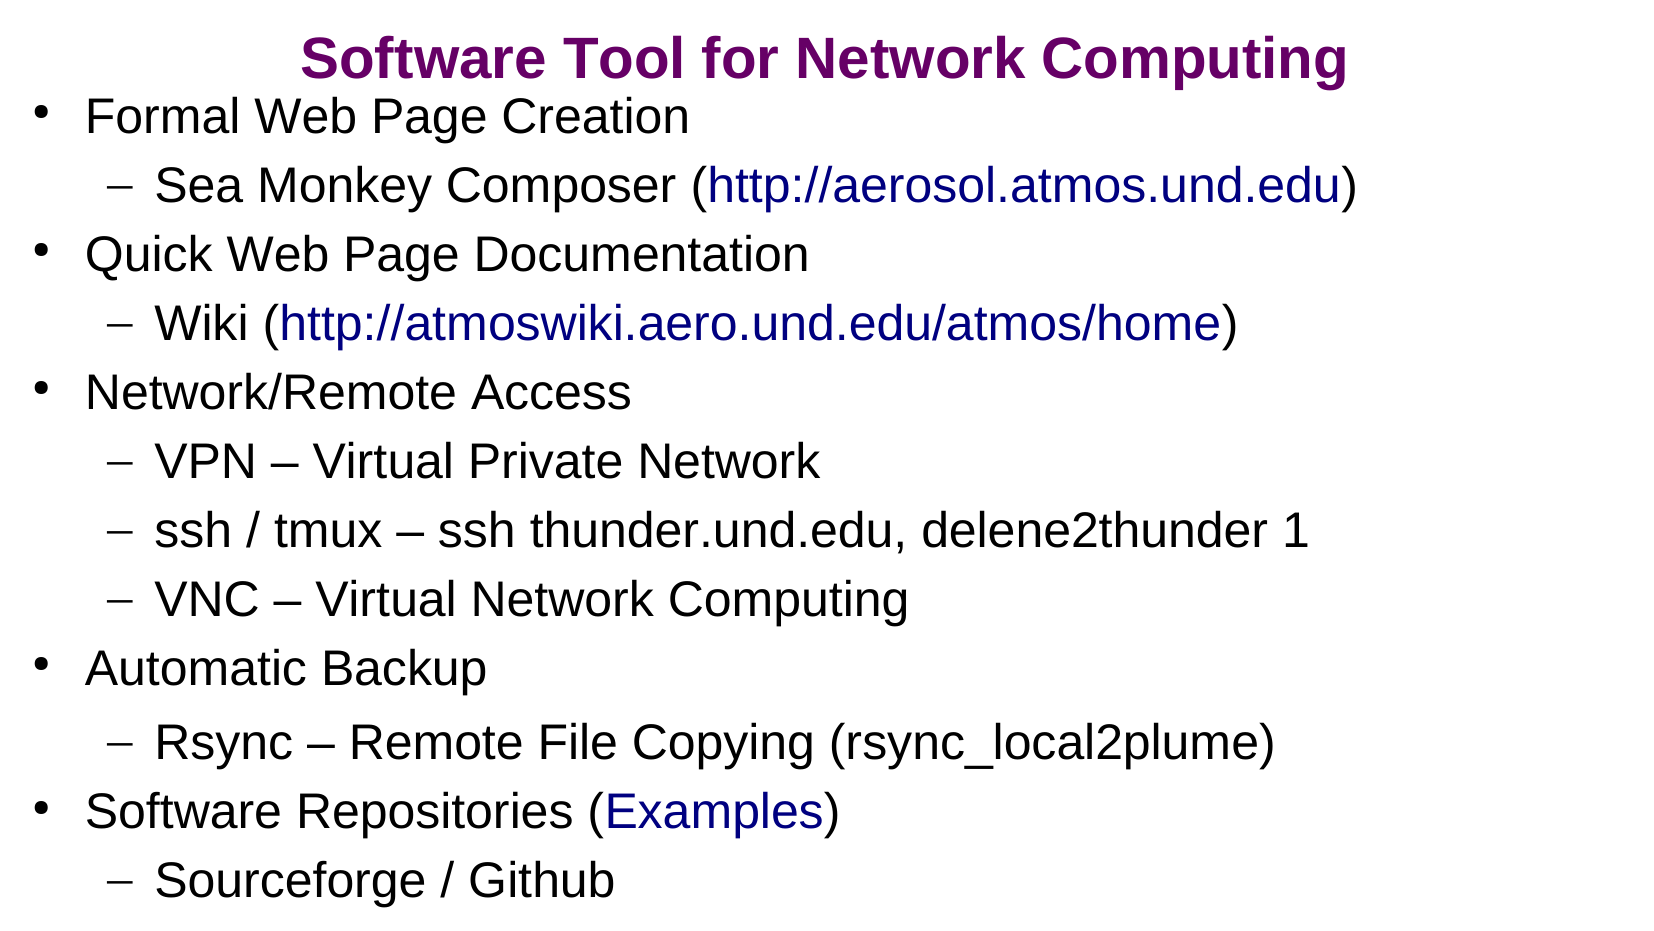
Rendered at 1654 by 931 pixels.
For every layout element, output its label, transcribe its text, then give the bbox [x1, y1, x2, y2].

list Formal Web Page Creation Sea Monkey Composer (http://aerosol.atmos.und.edu) Quick Web Page Documentation Wiki (http://atmoswiki.aero.und.edu/atmos/home) Network/Remote Access VPN – Virtual Private Network ssh / tmux – ssh thunder.und.edu, delene2thunder 1 VNC – Virtual Network Computing Automatic Backup Rsync – Remote File Copying (rsync_local2plume) Software Repositories (Examples) Sourceforge / Github [17, 66, 1653, 915]
title Software Tool for Network Computing [0, 12, 1654, 98]
